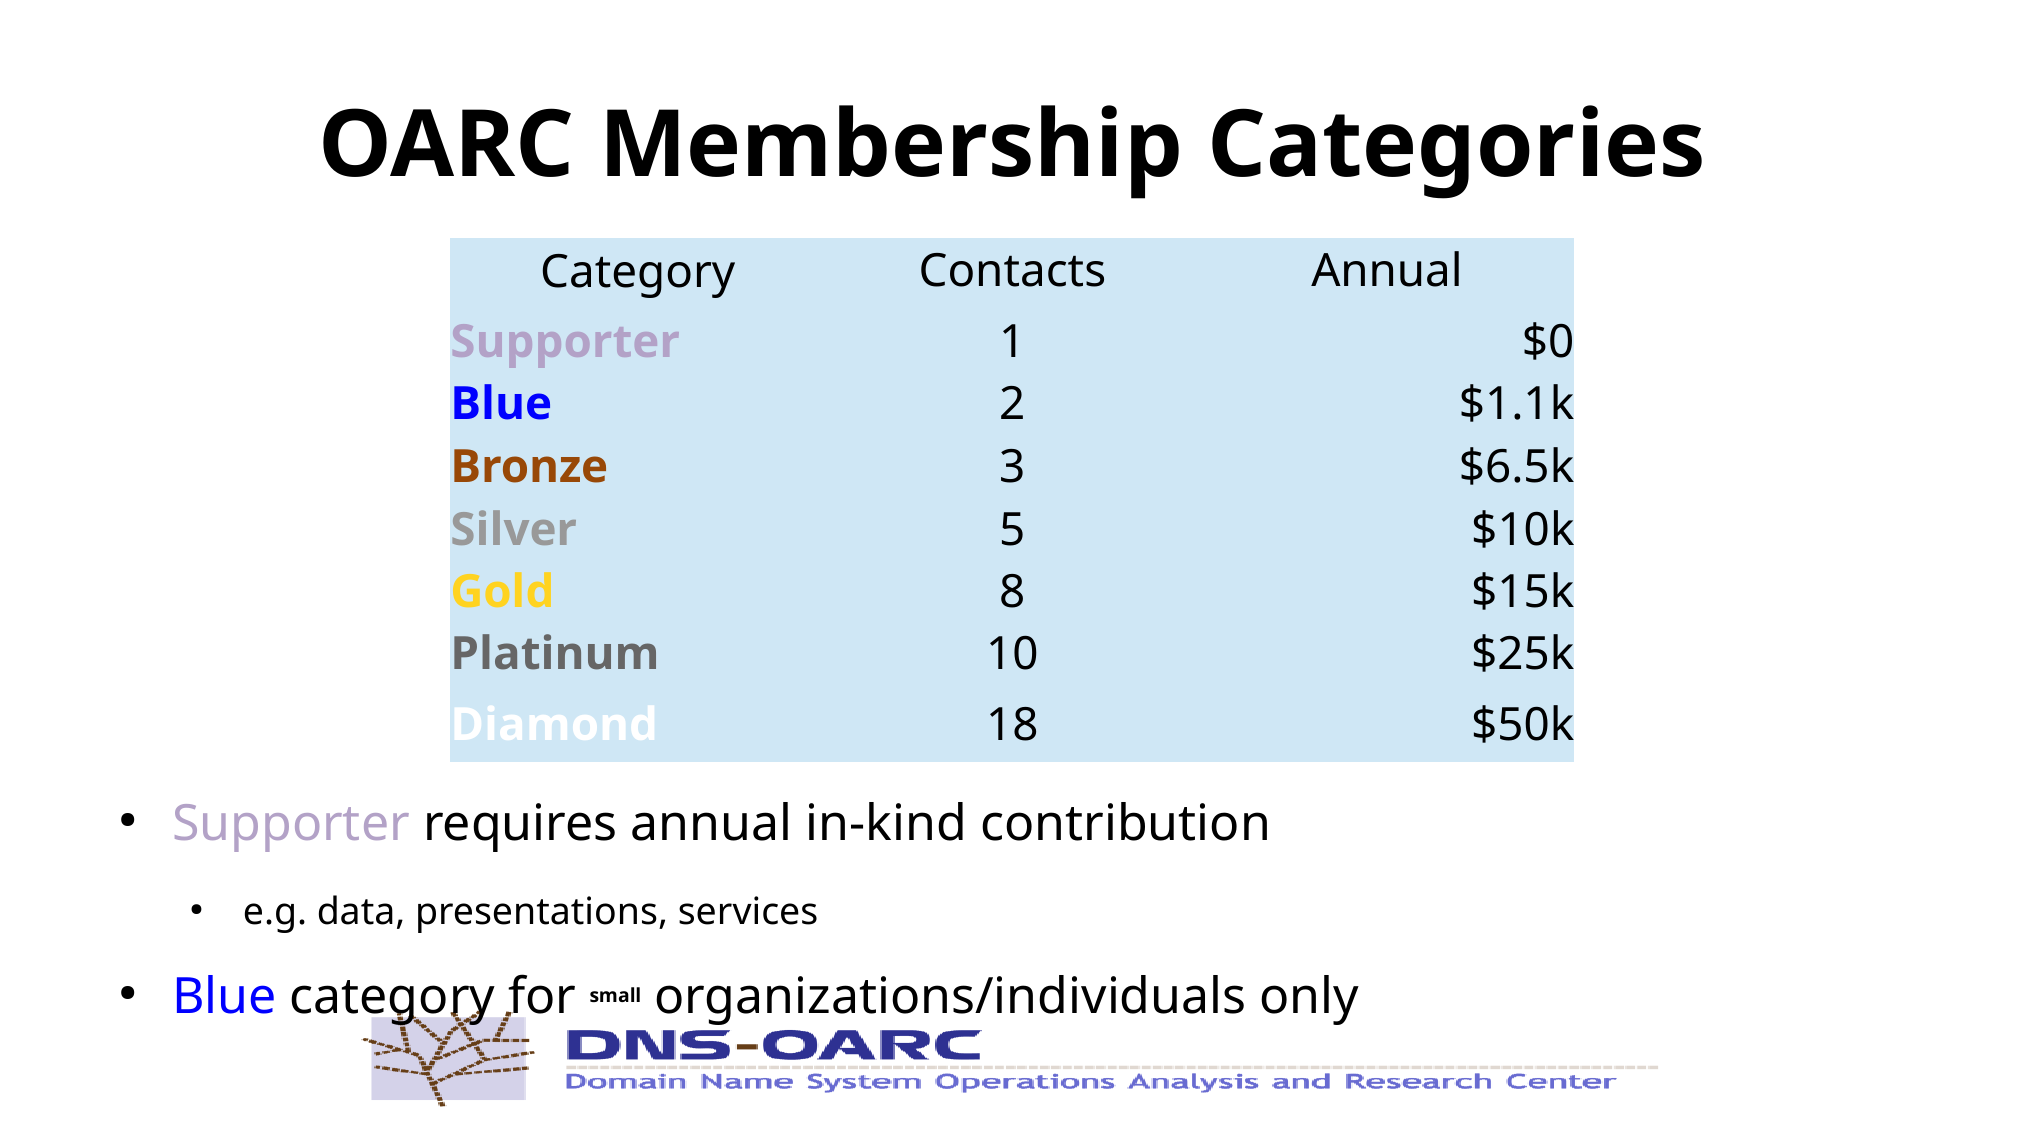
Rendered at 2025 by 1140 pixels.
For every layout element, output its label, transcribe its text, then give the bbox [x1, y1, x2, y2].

picture [1267, 1004, 1281, 1010]
table_cell $50k [1200, 691, 1574, 762]
table_cell Diamond [450, 691, 825, 762]
title OARC Membership Categories [101, 23, 1924, 258]
list Supporter requires annual in-kind contribution e.g. data, presentations, services Blue category for small organizations/individuals only [101, 786, 1924, 987]
table_cell 10 [825, 621, 1200, 691]
picture [742, 1004, 754, 1010]
table_header Contacts [825, 238, 1200, 308]
table_cell $0 [1200, 308, 1574, 371]
picture [838, 1004, 850, 1010]
table_header Category [450, 238, 825, 308]
picture [1127, 1004, 1141, 1010]
table_cell 18 [825, 691, 1200, 762]
table_cell $25k [1200, 621, 1574, 691]
picture [712, 1004, 726, 1010]
picture [1158, 1004, 1172, 1010]
table_cell Gold [450, 558, 825, 621]
picture [1188, 1004, 1200, 1010]
table_cell 5 [825, 496, 1200, 558]
table_cell $1.1k [1200, 371, 1574, 433]
picture [426, 1004, 440, 1010]
table_cell Bronze [450, 433, 825, 496]
table_cell $15k [1200, 558, 1574, 621]
table_header Annual [1200, 238, 1574, 308]
table_cell $10k [1200, 496, 1574, 558]
table_cell $6.5k [1200, 433, 1574, 496]
picture [289, 1004, 1700, 1113]
table_cell 1 [825, 308, 1200, 371]
picture [1045, 1004, 1059, 1010]
picture [662, 1004, 676, 1010]
table_cell Supporter [450, 308, 825, 371]
table_cell Blue [450, 371, 825, 433]
picture [395, 1004, 409, 1010]
picture [898, 1004, 912, 1010]
table_cell 3 [825, 433, 1200, 496]
table_cell Silver [450, 496, 825, 558]
picture [320, 1004, 332, 1010]
table_cell Platinum [450, 621, 825, 691]
table_cell 2 [825, 371, 1200, 433]
table_cell 8 [825, 558, 1200, 621]
picture [533, 1004, 547, 1010]
